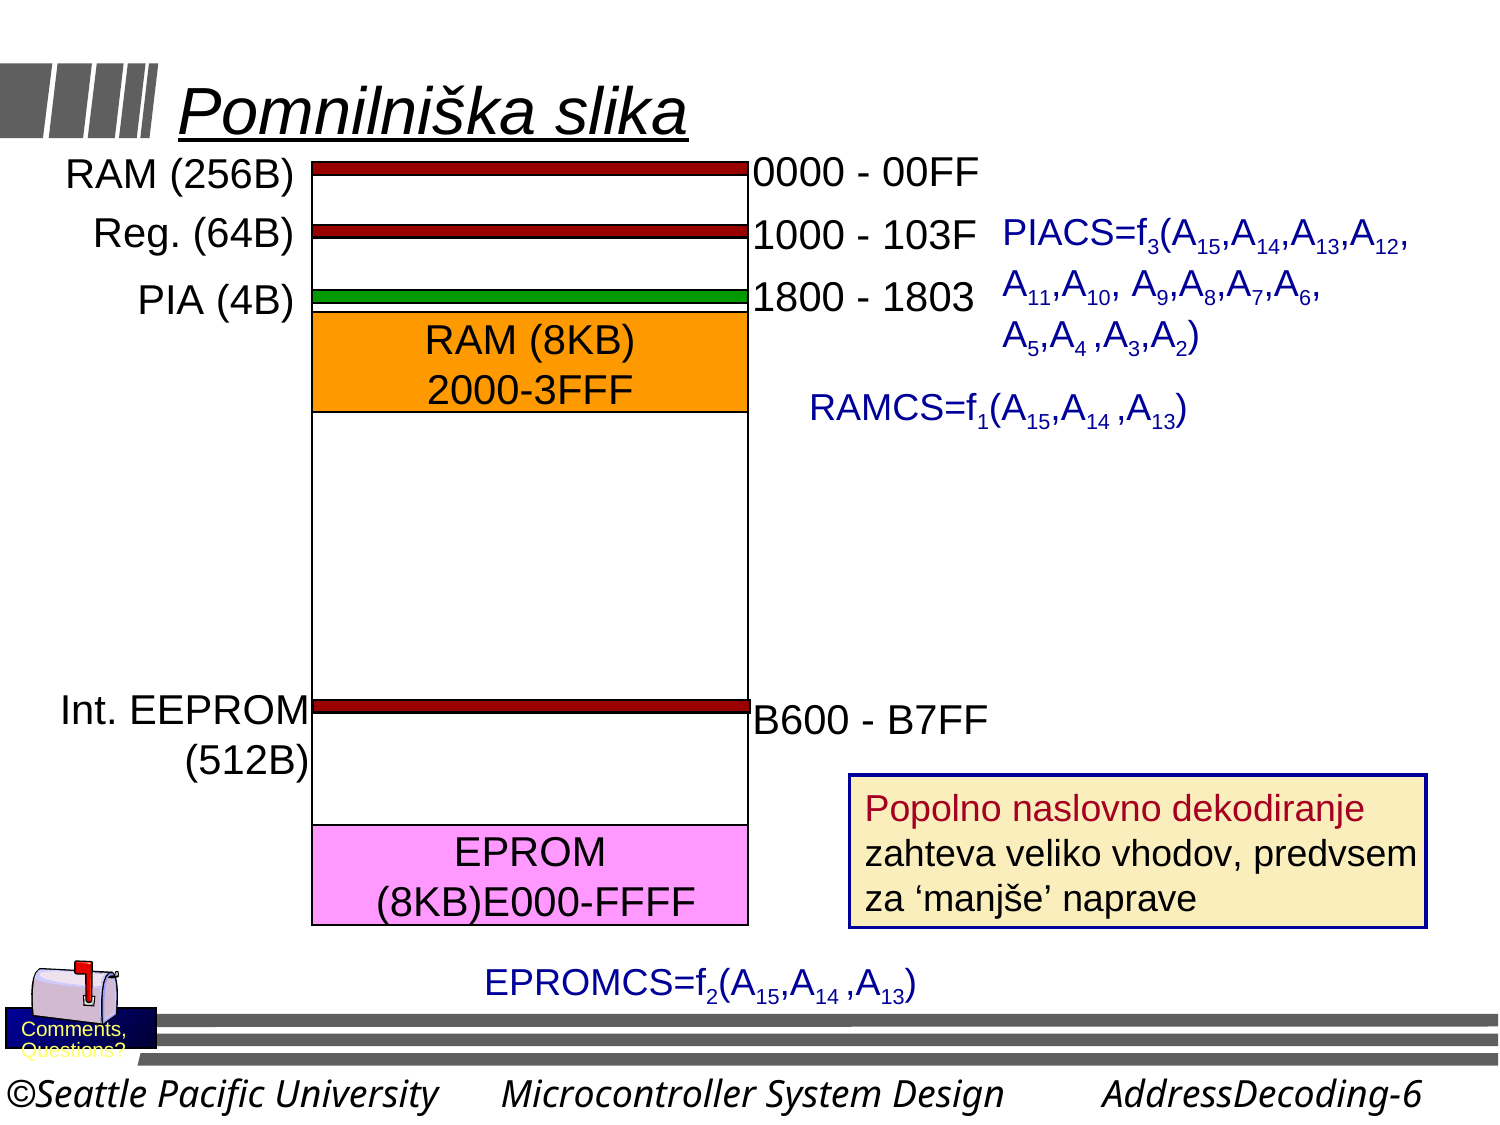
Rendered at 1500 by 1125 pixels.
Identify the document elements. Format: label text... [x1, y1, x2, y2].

text_box B600 - B7FF [737, 684, 1005, 751]
text_box [312, 224, 737, 238]
text_box EPROM (8KB)E000-FFFF [312, 824, 748, 925]
text_box [312, 699, 751, 713]
text_box Int. EEPROM (512B) [0, 674, 325, 791]
text_box 1000 - 103F [737, 200, 987, 262]
text_box Popolno naslovno dekodiranje zahteva veliko vhodov, predvsem za ‘manjše’ naprave [849, 774, 1427, 928]
text_box 1800 - 1803 [736, 262, 987, 328]
text_box RAM (256B) [0, 152, 310, 203]
text_box Reg. (64B) [0, 212, 310, 263]
text_box [312, 290, 748, 303]
text_box 0000 - 00FF [737, 137, 995, 200]
title Pomnilniška slika [162, 60, 1498, 156]
text_box PIACS=f3(A15,A14,A13,A12, A11,A10, A9,A8,A7,A6, A5,A4 ,A3,A2) [987, 199, 1467, 369]
text_box RAM (8KB) 2000-3FFF [312, 312, 748, 413]
text_box PIA (4B) [0, 265, 310, 331]
text_box RAMCS=f1(A15,A14 ,A13) [794, 374, 1203, 442]
text_box [312, 162, 737, 175]
text_box EPROMCS=f2(A15,A14 ,A13) [469, 949, 933, 1017]
